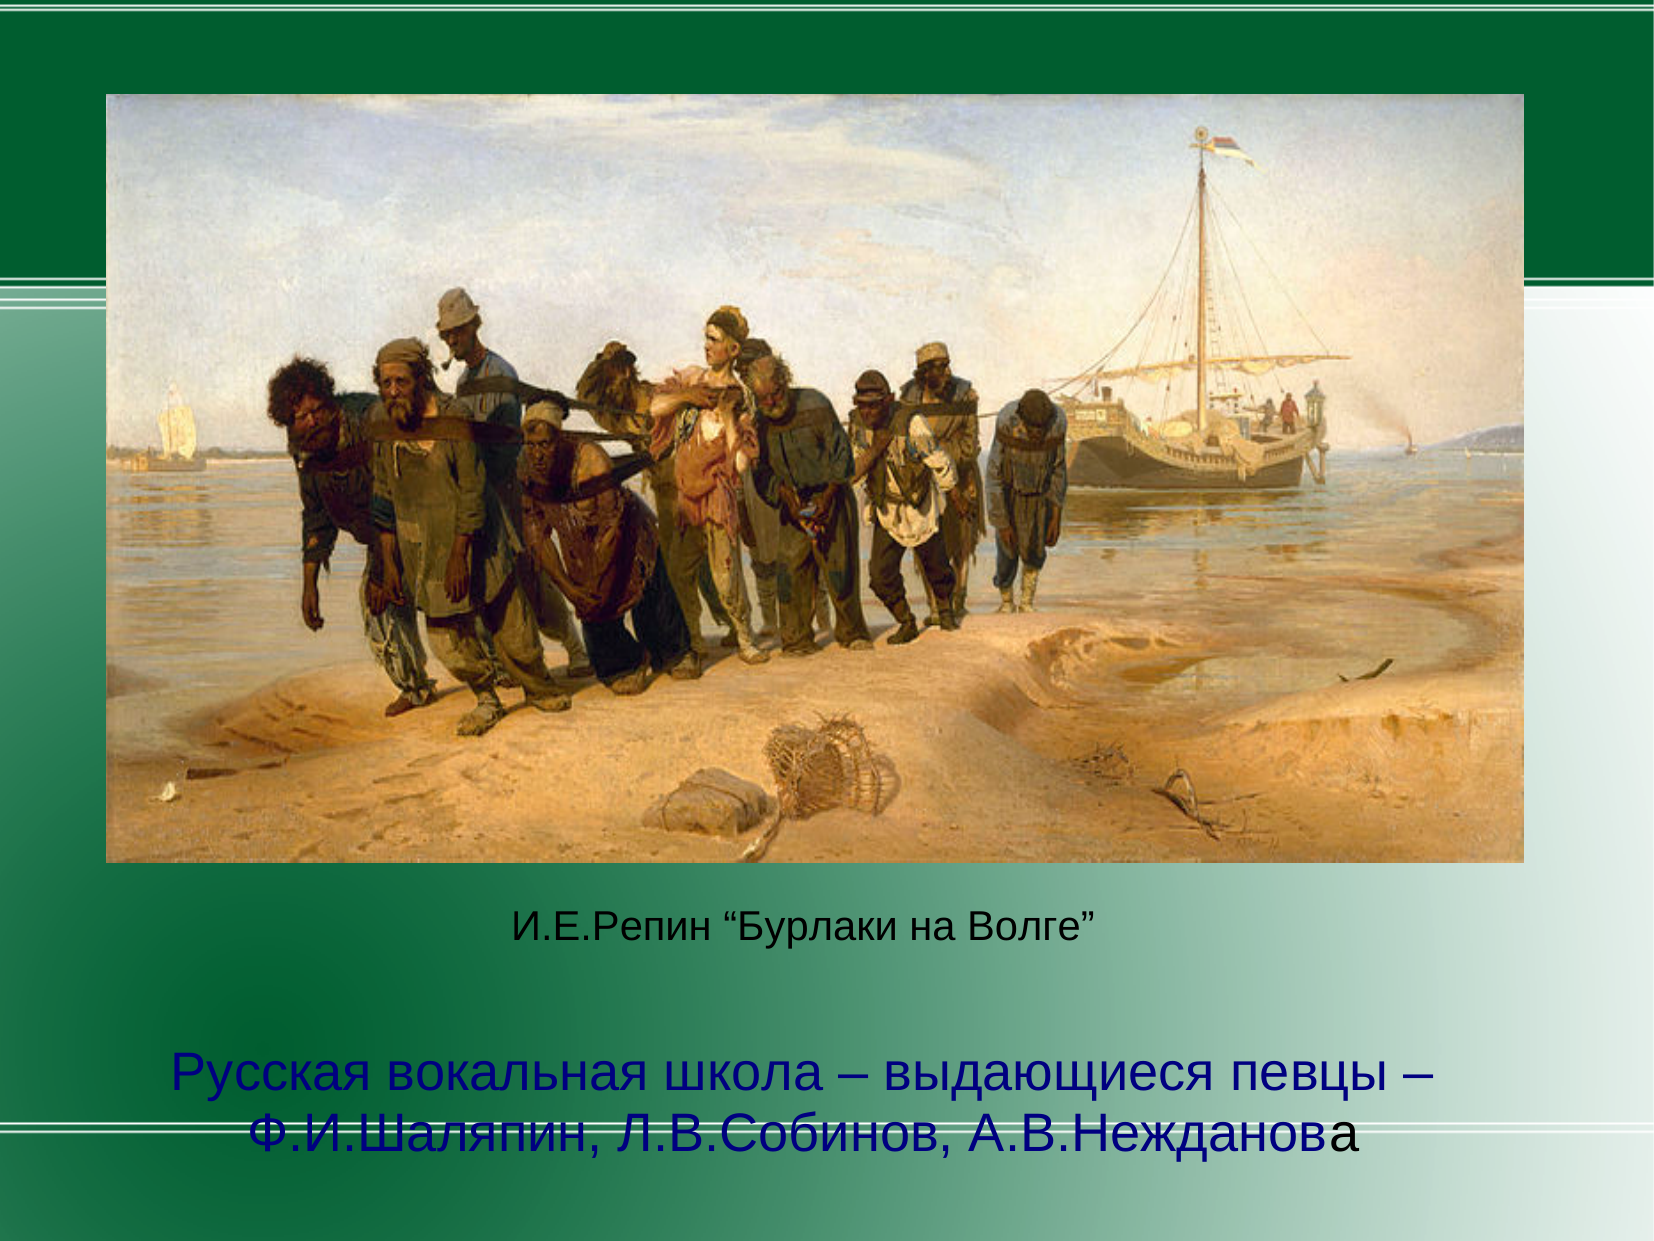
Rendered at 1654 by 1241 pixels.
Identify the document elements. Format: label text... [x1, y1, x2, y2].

subtitle И.Е.Репин “Бурлаки на Волге” Русская вокальная школа – выдающиеся певцы – Ф.И.Шаляпин, Л.В.Собинов, А.В.Нежданова [59, 34, 1548, 1213]
picture [0, 0, 1654, 1241]
